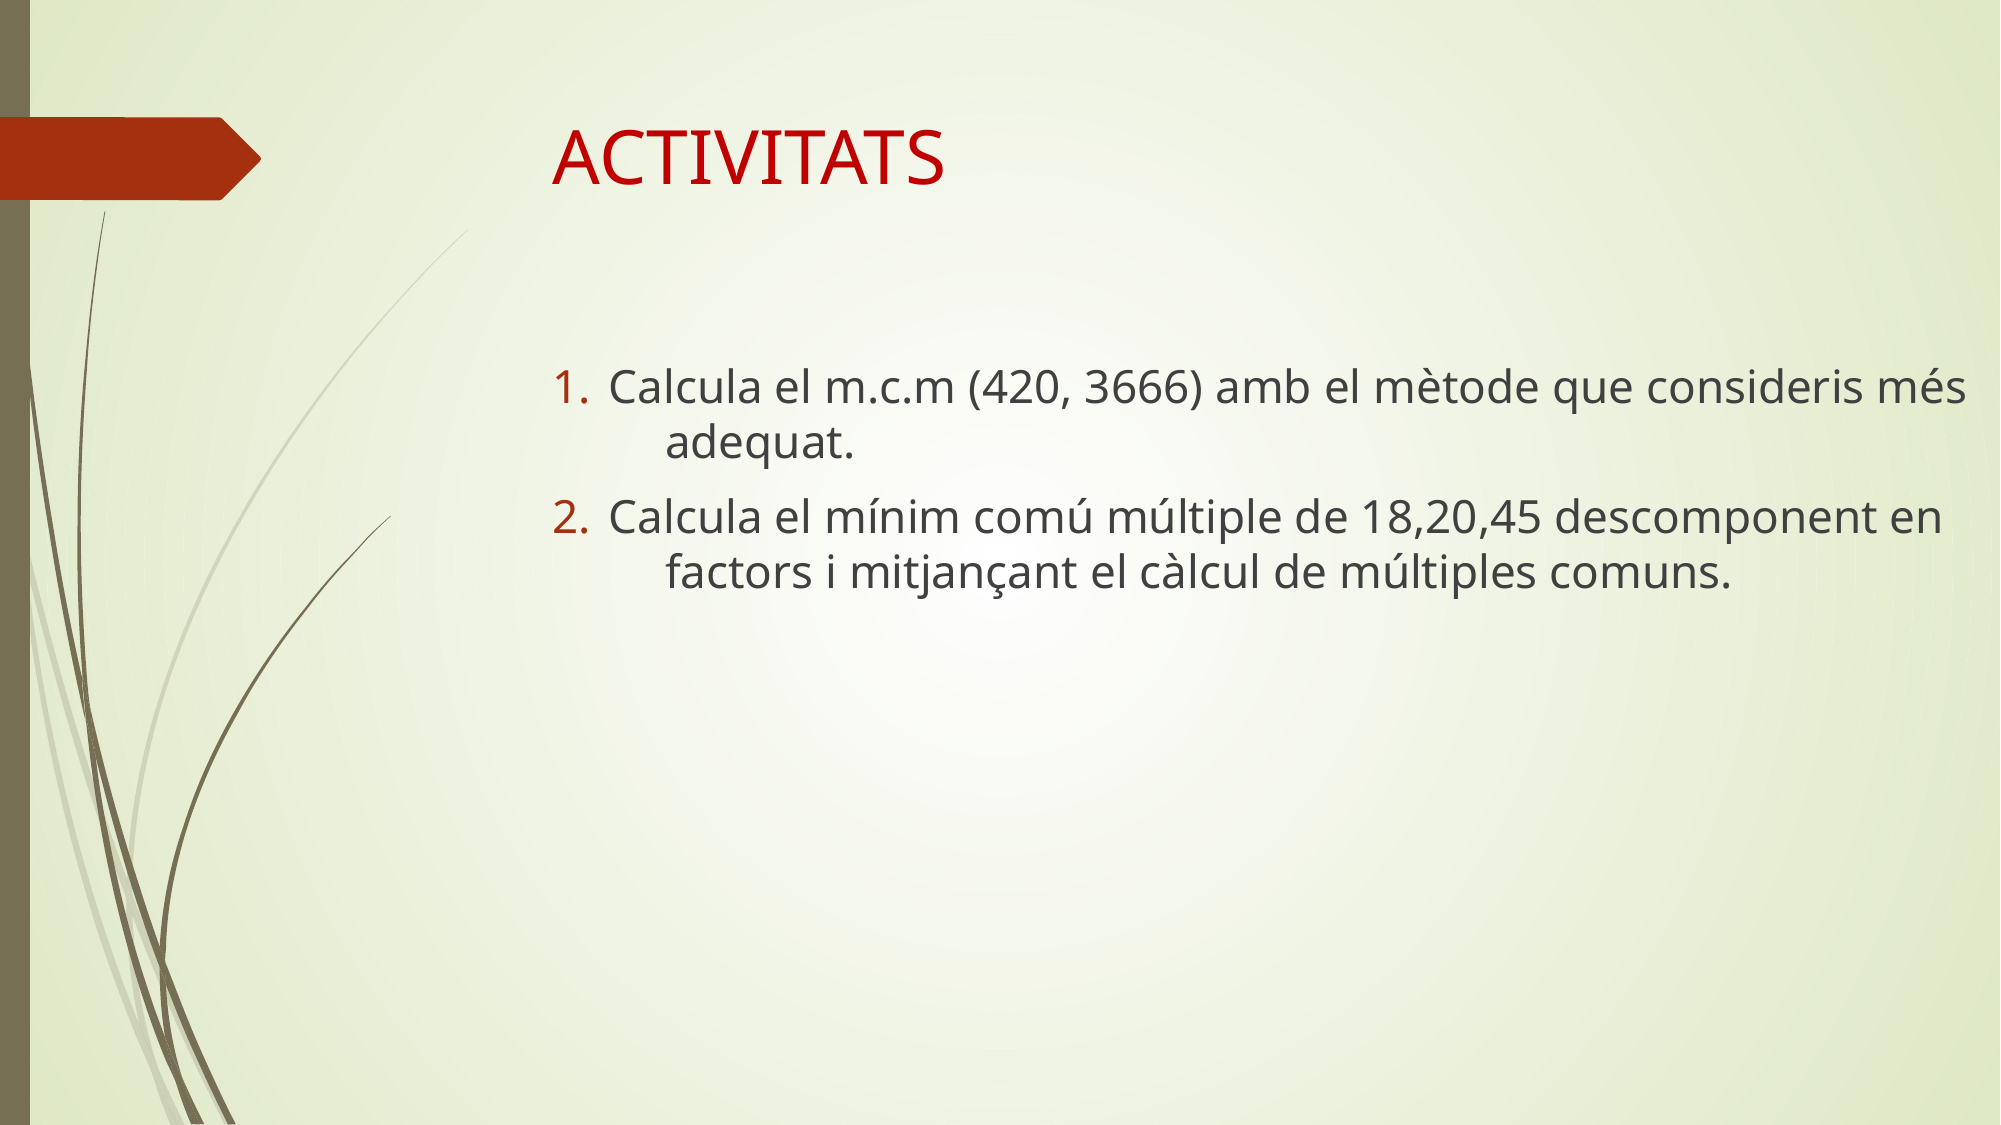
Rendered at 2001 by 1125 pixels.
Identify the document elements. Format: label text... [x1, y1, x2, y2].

title ACTIVITATS [537, 102, 2000, 313]
list Calcula el m.c.m (420, 3666) amb el mètode que consideris més adequat. Calcula el mínim comú múltiple de 18,20,45 descomponent en factors i mitjançant el càlcul de múltiples comuns. [537, 350, 2000, 970]
